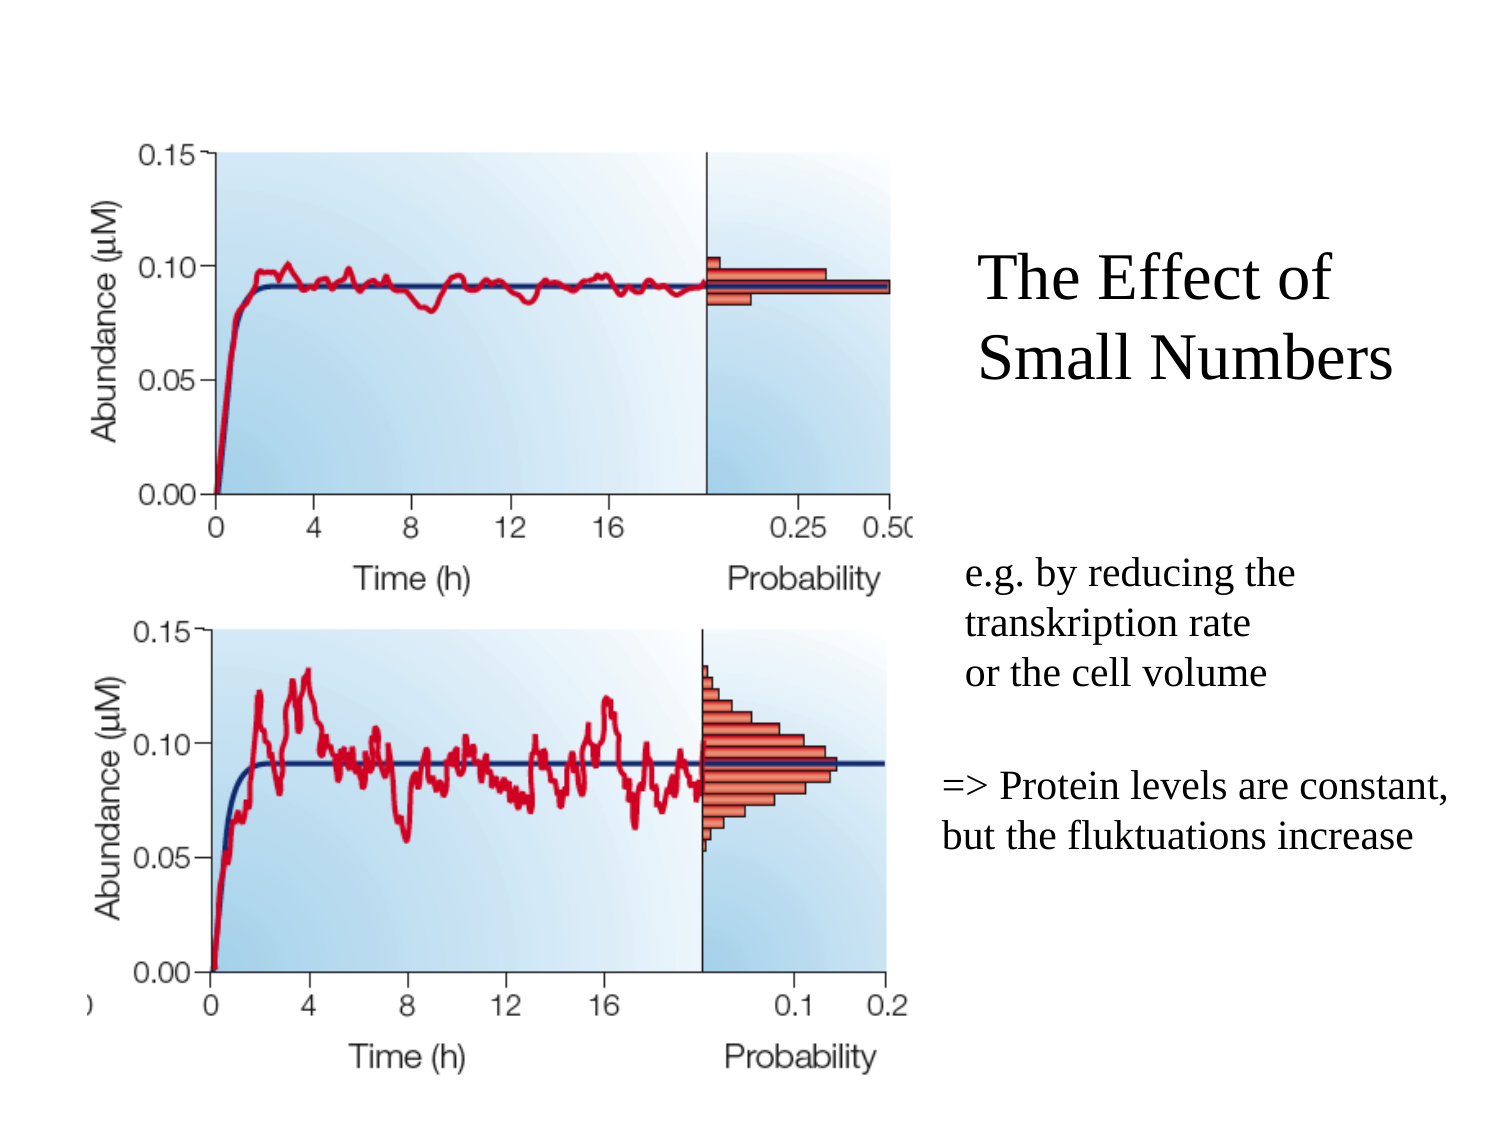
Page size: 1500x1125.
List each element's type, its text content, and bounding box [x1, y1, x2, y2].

text_box e.g. by reducing the transkription rate or the cell volume [950, 537, 1463, 703]
text_box The Effect of Small Numbers [962, 224, 1410, 401]
text_box => Protein levels are constant, but the fluktuations increase [927, 749, 1465, 866]
picture [75, 128, 913, 1088]
